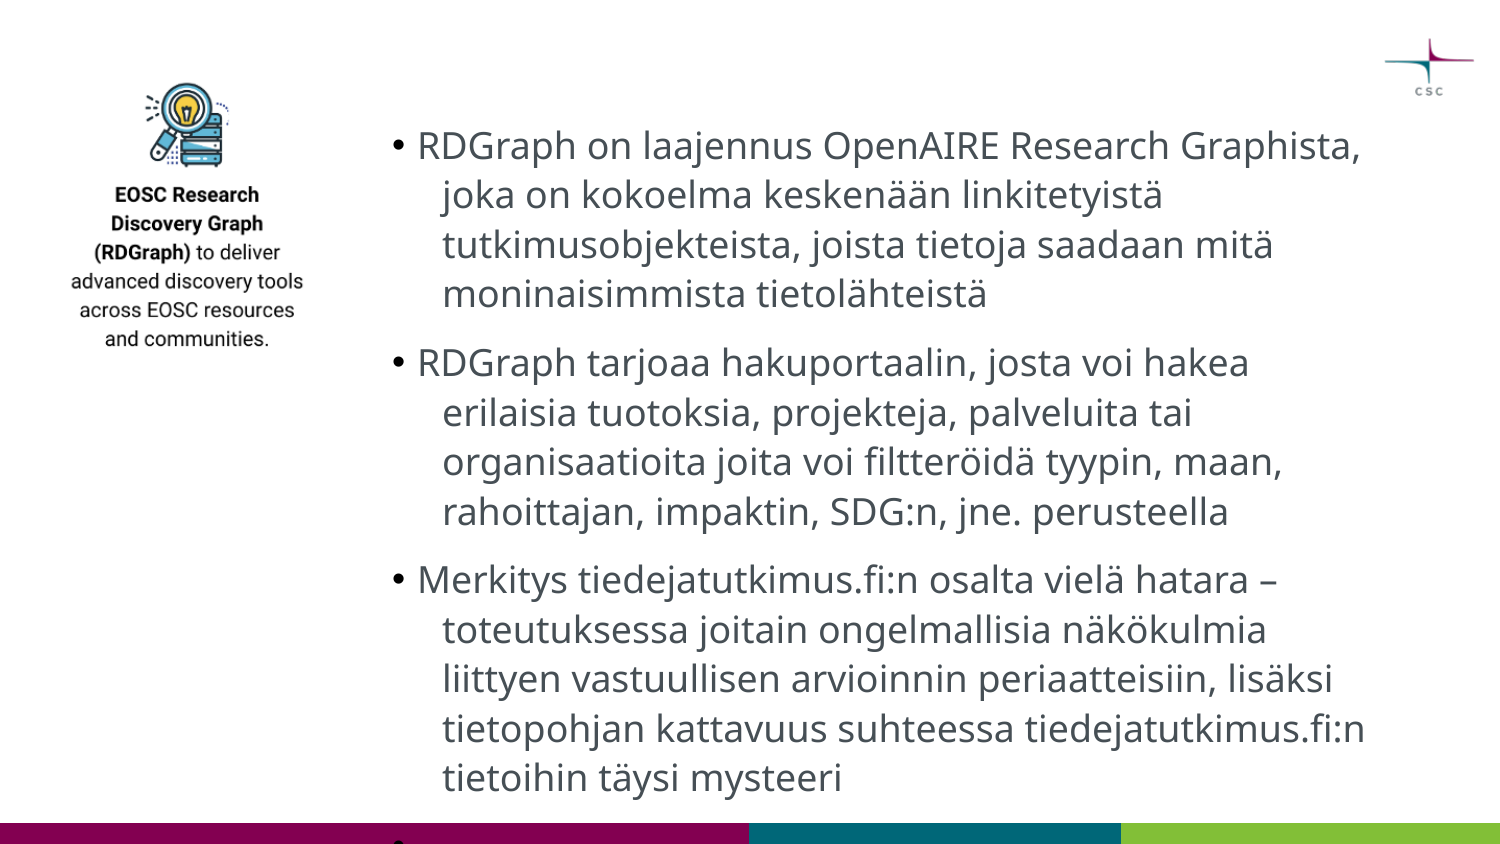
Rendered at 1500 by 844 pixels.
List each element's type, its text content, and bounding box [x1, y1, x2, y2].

text_box RDGraph on laajennus OpenAIRE Research Graphista, joka on kokoelma keskenään linkitetyistä tutkimusobjekteista, joista tietoja saadaan mitä moninaisimmista tietolähteistä RDGraph tarjoaa hakuportaalin, josta voi hakea erilaisia tuotoksia, projekteja, palveluita tai organisaatioita joita voi filtteröidä tyypin, maan, rahoittajan, impaktin, SDG:n, jne. perusteella Merkitys tiedejatutkimus.fi:n osalta vielä hatara – toteutuksessa joitain ongelmallisia näkökulmia liittyen vastuullisen arvioinnin periaatteisiin, lisäksi tietopohjan kattavuus suhteessa tiedejatutkimus.fi:n tietoihin täysi mysteeri [381, 111, 1394, 793]
picture [57, 44, 320, 389]
